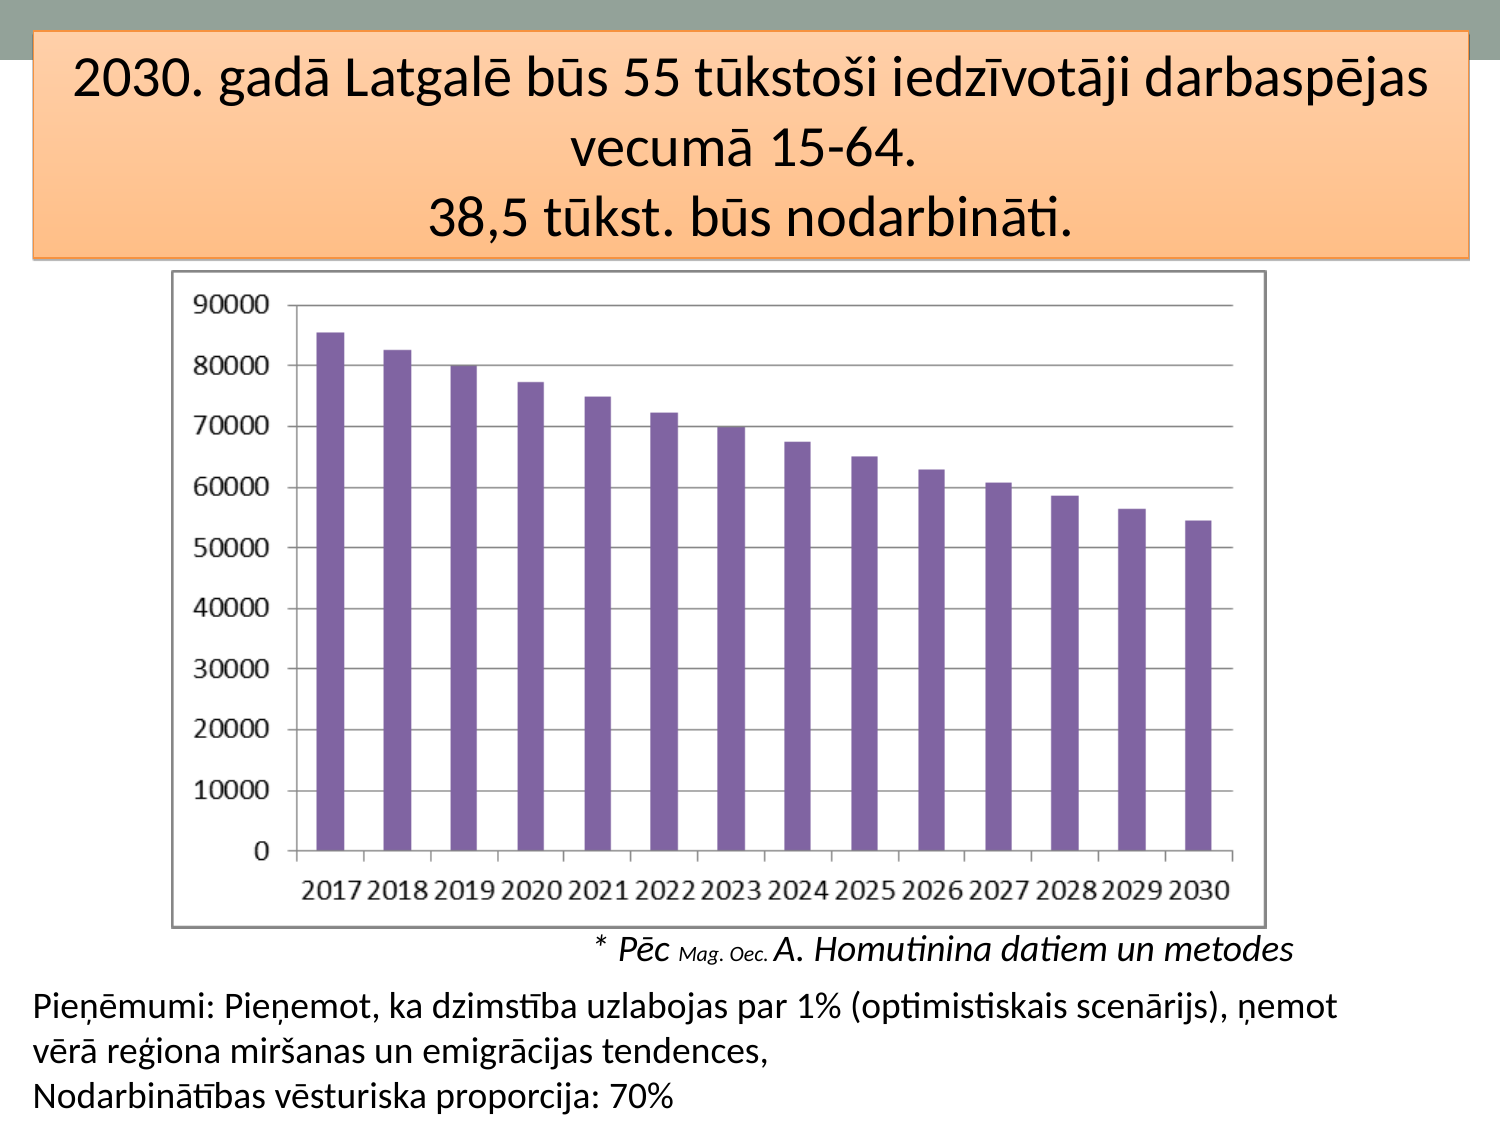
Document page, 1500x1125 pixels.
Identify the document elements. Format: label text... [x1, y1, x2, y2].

text_box 2030. gadā Latgalē būs 55 tūkstoši iedzīvotāji darbaspējas vecumā 15-64. 38,5 tūkst. būs nodarbināti. [33, 30, 1469, 259]
text_box * Pēc Mag. Oec. A. Homutinina datiem un metodes [575, 916, 1469, 978]
text_box Pieņēmumi: Pieņemot, ka dzimstība uzlabojas par 1% (optimistiskais scenārijs), ņemot vērā reģiona miršanas un emigrācijas tendences, Nodarbinātības vēsturiska proporcija: 70% [17, 973, 1365, 1125]
picture [171, 270, 1267, 929]
